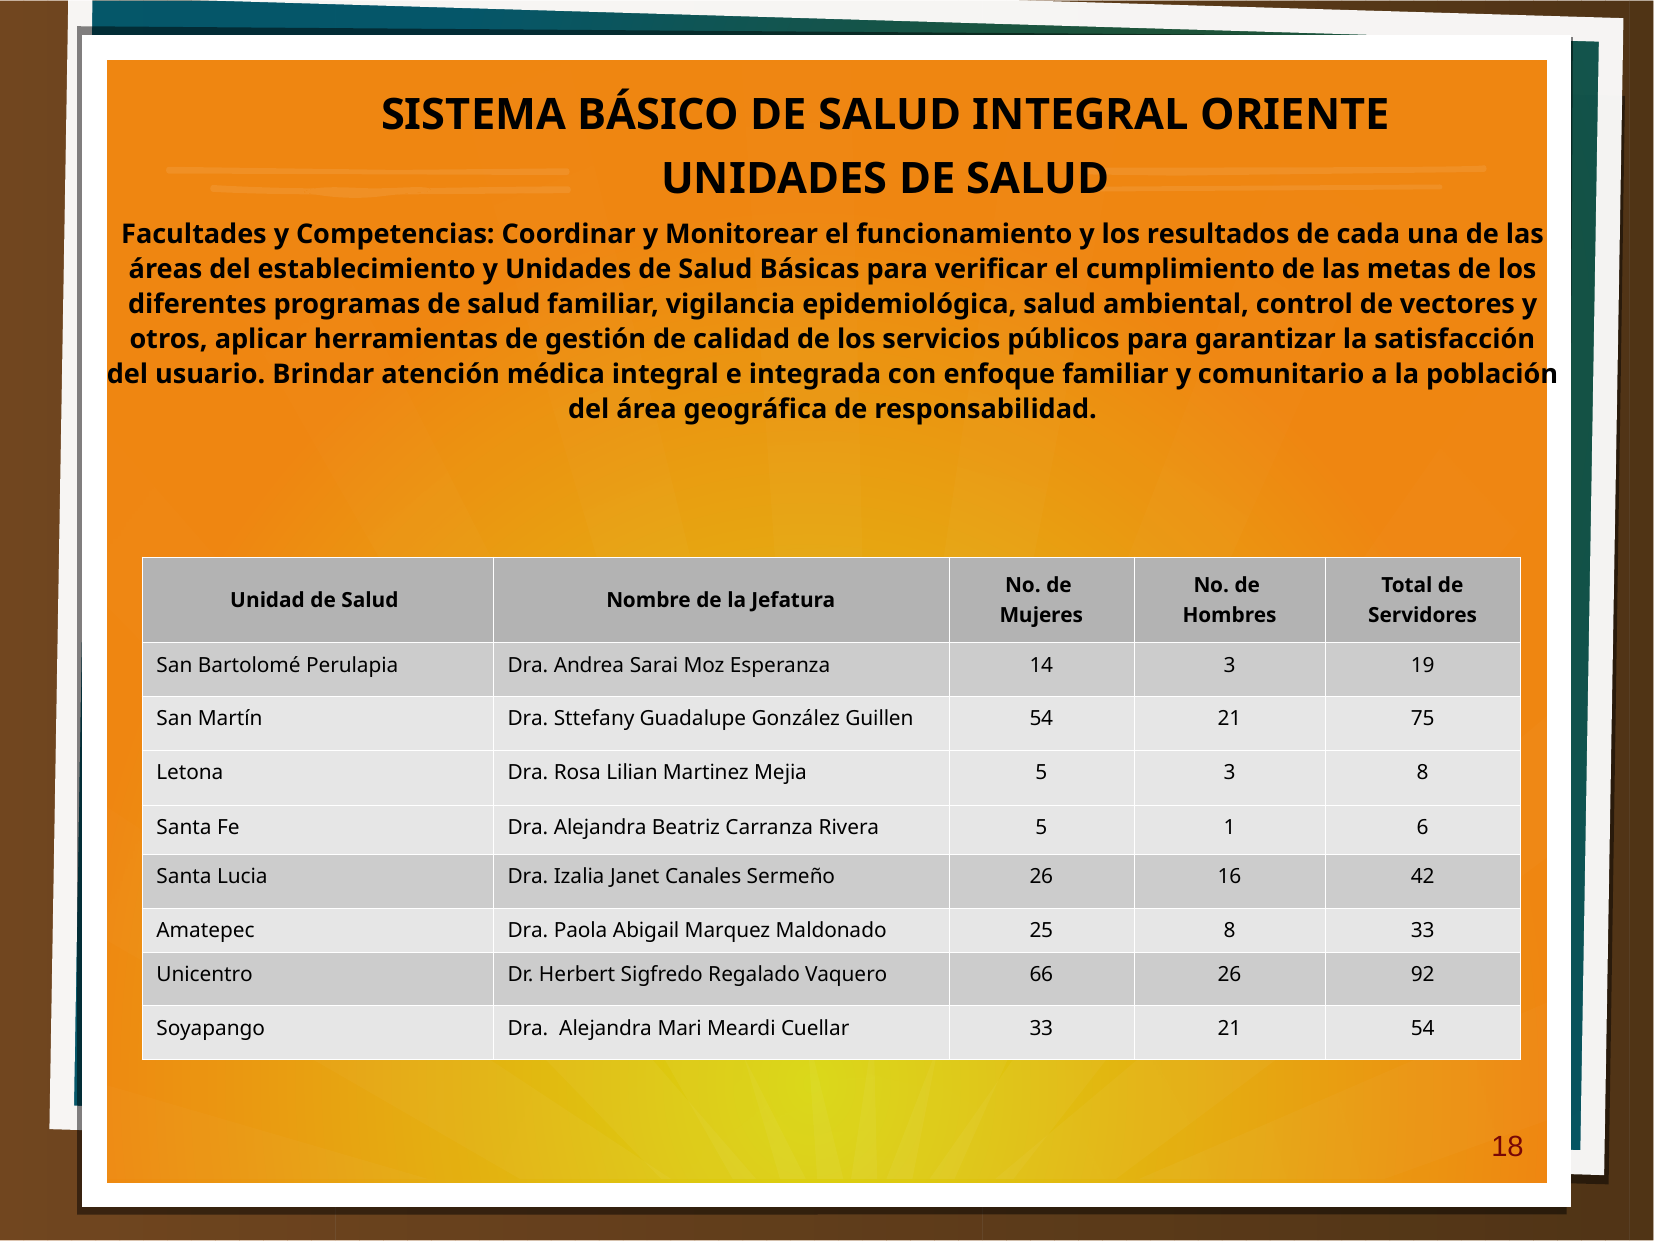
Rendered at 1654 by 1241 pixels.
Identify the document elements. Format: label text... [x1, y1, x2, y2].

table_cell Dra. Alejandra Beatriz Carranza Rivera [494, 806, 949, 854]
table_cell Santa Fe [143, 806, 493, 854]
table_cell San Martín [143, 697, 493, 750]
table_cell 54 [950, 697, 1134, 750]
text_box Facultades y Competencias: Coordinar y Monitorear el funcionamiento y los resultados de cada una de las áreas del establecimiento y Unidades de Salud Básicas para verificar el cumplimiento de las metas de los diferentes programas de salud familiar, vigilancia epidemiológica, salud ambiental, control de vectores y otros, aplicar herramientas de gestión de calidad de los servicios públicos para garantizar la satisfacción del usuario. Brindar atención médica integral e integrada con enfoque familiar y comunitario a la población del área geográfica de responsabilidad. [106, 207, 1559, 409]
table_cell Dra. Sttefany Guadalupe González Guillen [494, 697, 949, 750]
table_cell 26 [1135, 953, 1325, 1005]
table_cell Dra. Izalia Janet Canales Sermeño [494, 855, 949, 908]
table_cell 26 [950, 855, 1134, 908]
table_cell 8 [1326, 751, 1520, 805]
table_cell 33 [950, 1006, 1134, 1059]
table_cell 5 [950, 806, 1134, 854]
table_cell 19 [1326, 643, 1520, 696]
table_header Total de Servidores [1326, 558, 1520, 642]
table_cell 3 [1135, 751, 1325, 805]
table_cell 75 [1326, 697, 1520, 750]
table_cell 21 [1135, 697, 1325, 750]
table_cell San Bartolomé Perulapia [143, 643, 493, 696]
table_cell Unicentro [143, 953, 493, 1005]
table_cell 1 [1135, 806, 1325, 854]
table_header Nombre de la Jefatura [494, 558, 949, 642]
table_cell 14 [950, 643, 1134, 696]
table_cell 92 [1326, 953, 1520, 1005]
table_cell Dra. Paola Abigail Marquez Maldonado [494, 909, 949, 952]
table_cell Soyapango [143, 1006, 493, 1059]
table_cell 21 [1135, 1006, 1325, 1059]
table_cell 16 [1135, 855, 1325, 908]
table_cell 33 [1326, 909, 1520, 952]
table_cell 42 [1326, 855, 1520, 908]
table_cell 6 [1326, 806, 1520, 854]
table_cell 54 [1326, 1006, 1520, 1059]
title SISTEMA BÁSICO DE SALUD INTEGRAL ORIENTE UNIDADES DE SALUD [82, 13, 1654, 208]
table_cell Dra. Rosa Lilian Martinez Mejia [494, 751, 949, 805]
table_cell Amatepec [143, 909, 493, 952]
table_cell 25 [950, 909, 1134, 952]
table_cell 8 [1135, 909, 1325, 952]
table_cell 3 [1135, 643, 1325, 696]
table_header No. de Hombres [1135, 558, 1325, 642]
table_cell Dra. Andrea Sarai Moz Esperanza [494, 643, 949, 696]
table_header No. de Mujeres [950, 558, 1134, 642]
table_cell Dr. Herbert Sigfredo Regalado Vaquero [494, 953, 949, 1005]
table_cell 66 [950, 953, 1134, 1005]
table_cell Santa Lucia [143, 855, 493, 908]
table_cell Letona [143, 751, 493, 805]
table_cell Dra. Alejandra Mari Meardi Cuellar [494, 1006, 949, 1059]
table_cell 5 [950, 751, 1134, 805]
table_header Unidad de Salud [143, 558, 493, 642]
